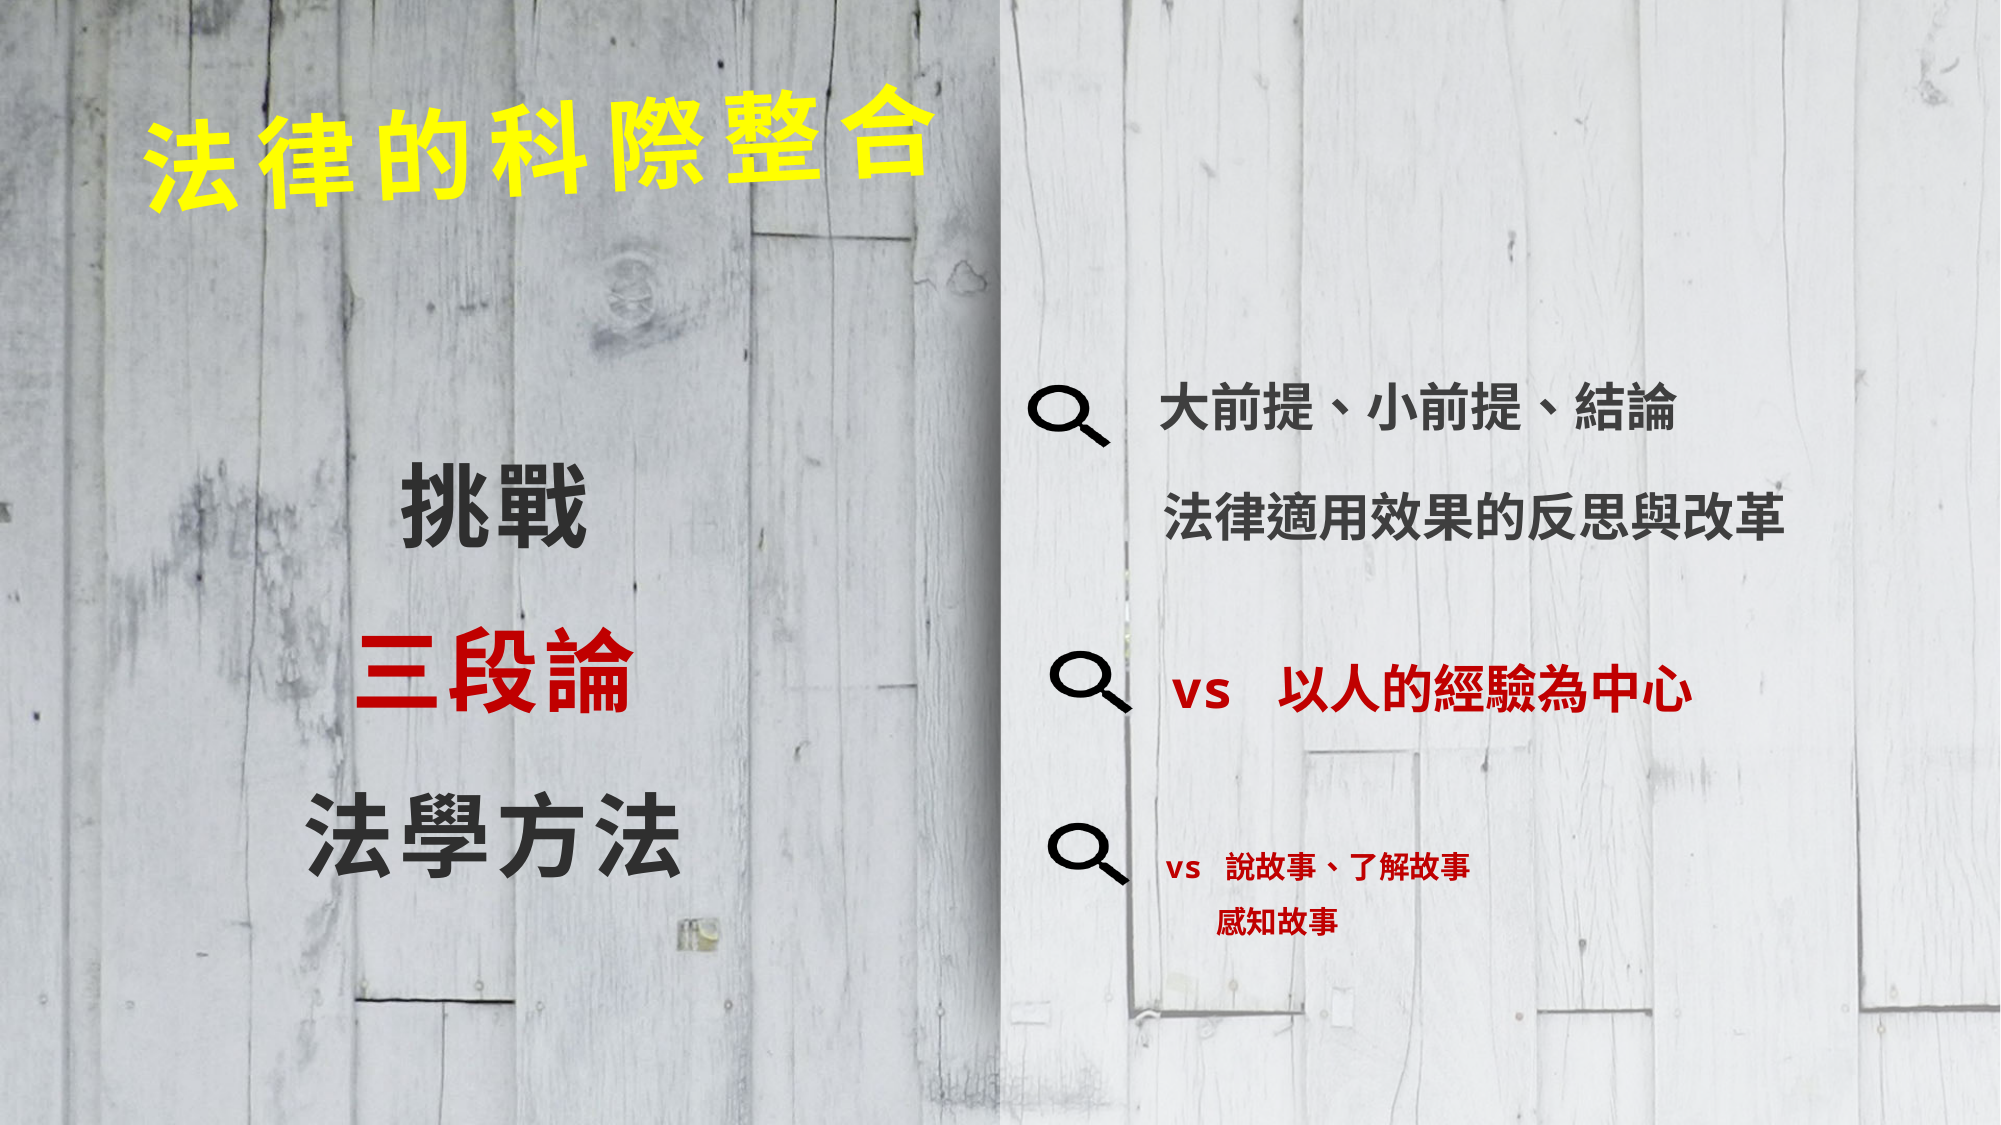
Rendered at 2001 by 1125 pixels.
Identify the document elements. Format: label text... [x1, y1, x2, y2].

list vs 以人的經驗為中心 [1150, 616, 1960, 747]
list 大前提、小前提、結論 [1137, 334, 2000, 465]
list 挑戰 三段論 法學方法 [38, 317, 950, 965]
picture [1013, 375, 1127, 460]
picture [1035, 641, 1149, 726]
picture [1033, 813, 1146, 898]
list 法律適用效果的反思與改革 [1141, 444, 2000, 575]
title 法律的科際整合 [125, 56, 998, 233]
list vs 說故事、了解故事 感知故事 [1144, 817, 1899, 951]
